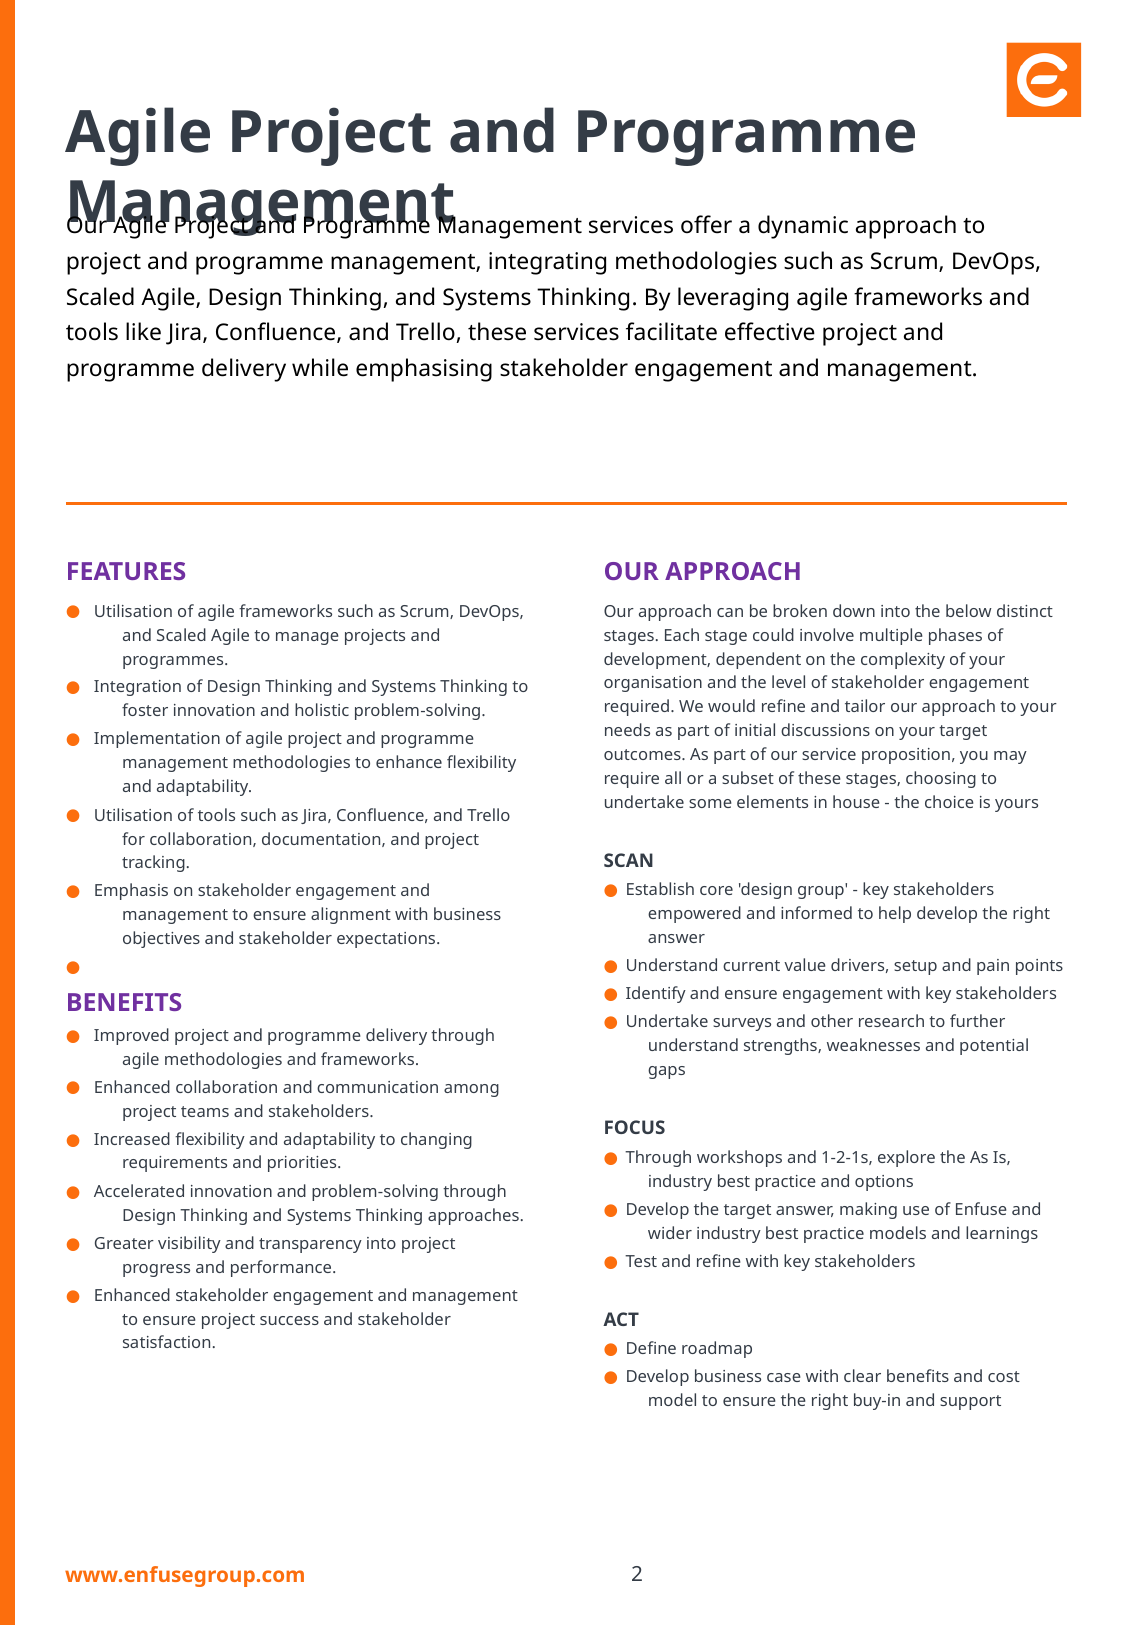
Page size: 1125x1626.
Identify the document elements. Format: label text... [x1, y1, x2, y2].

text_box Agile Project and Programme Management [65, 86, 939, 189]
text_box Our approach can be broken down into the below distinct stages. Each stage could involve multiple phases of development, dependent on the complexity of your organisation and the level of stakeholder engagement required. We would refine and tailor our approach to your needs as part of initial discussions on your target outcomes. As part of our service proposition, you may require all or a subset of these stages, choosing to undertake some elements in house - the choice is yours SCAN Establish core 'design group' - key stakeholders empowered and informed to help develop the right answer Understand current value drivers, setup and pain points Identify and ensure engagement with key stakeholders Undertake surveys and other research to further understand strengths, weaknesses and potential gaps FOCUS Through workshops and 1-2-1s, explore the As Is, industry best practice and options Develop the target answer, making use of Enfuse and wider industry best practice models and learnings Test and refine with key stakeholders ACT Define roadmap Develop business case with clear benefits and cost model to ensure the right buy-in and support [603, 594, 1068, 1485]
text_box FEATURES [65, 542, 530, 594]
text_box Utilisation of agile frameworks such as Scrum, DevOps, and Scaled Agile to manage projects and programmes. Integration of Design Thinking and Systems Thinking to foster innovation and holistic problem-solving. Implementation of agile project and programme management methodologies to enhance flexibility and adaptability. Utilisation of tools such as Jira, Confluence, and Trello for collaboration, documentation, and project tracking. Emphasis on stakeholder engagement and management to ensure alignment with business objectives and stakeholder expectations. BENEFITS Improved project and programme delivery through agile methodologies and frameworks. Enhanced collaboration and communication among project teams and stakeholders. Increased flexibility and adaptability to changing requirements and priorities. Accelerated innovation and problem-solving through Design Thinking and Systems Thinking approaches. Greater visibility and transparency into project progress and performance. Enhanced stakeholder engagement and management to ensure project success and stakeholder satisfaction. [65, 594, 530, 1485]
text_box OUR APPROACH [603, 542, 1068, 594]
text_box Our Agile Project and Programme Management services offer a dynamic approach to project and programme management, integrating methodologies such as Scrum, DevOps, Scaled Agile, Design Thinking, and Systems Thinking. By leveraging agile frameworks and tools like Jira, Confluence, and Trello, these services facilitate effective project and programme delivery while emphasising stakeholder engagement and management. [65, 194, 1068, 297]
